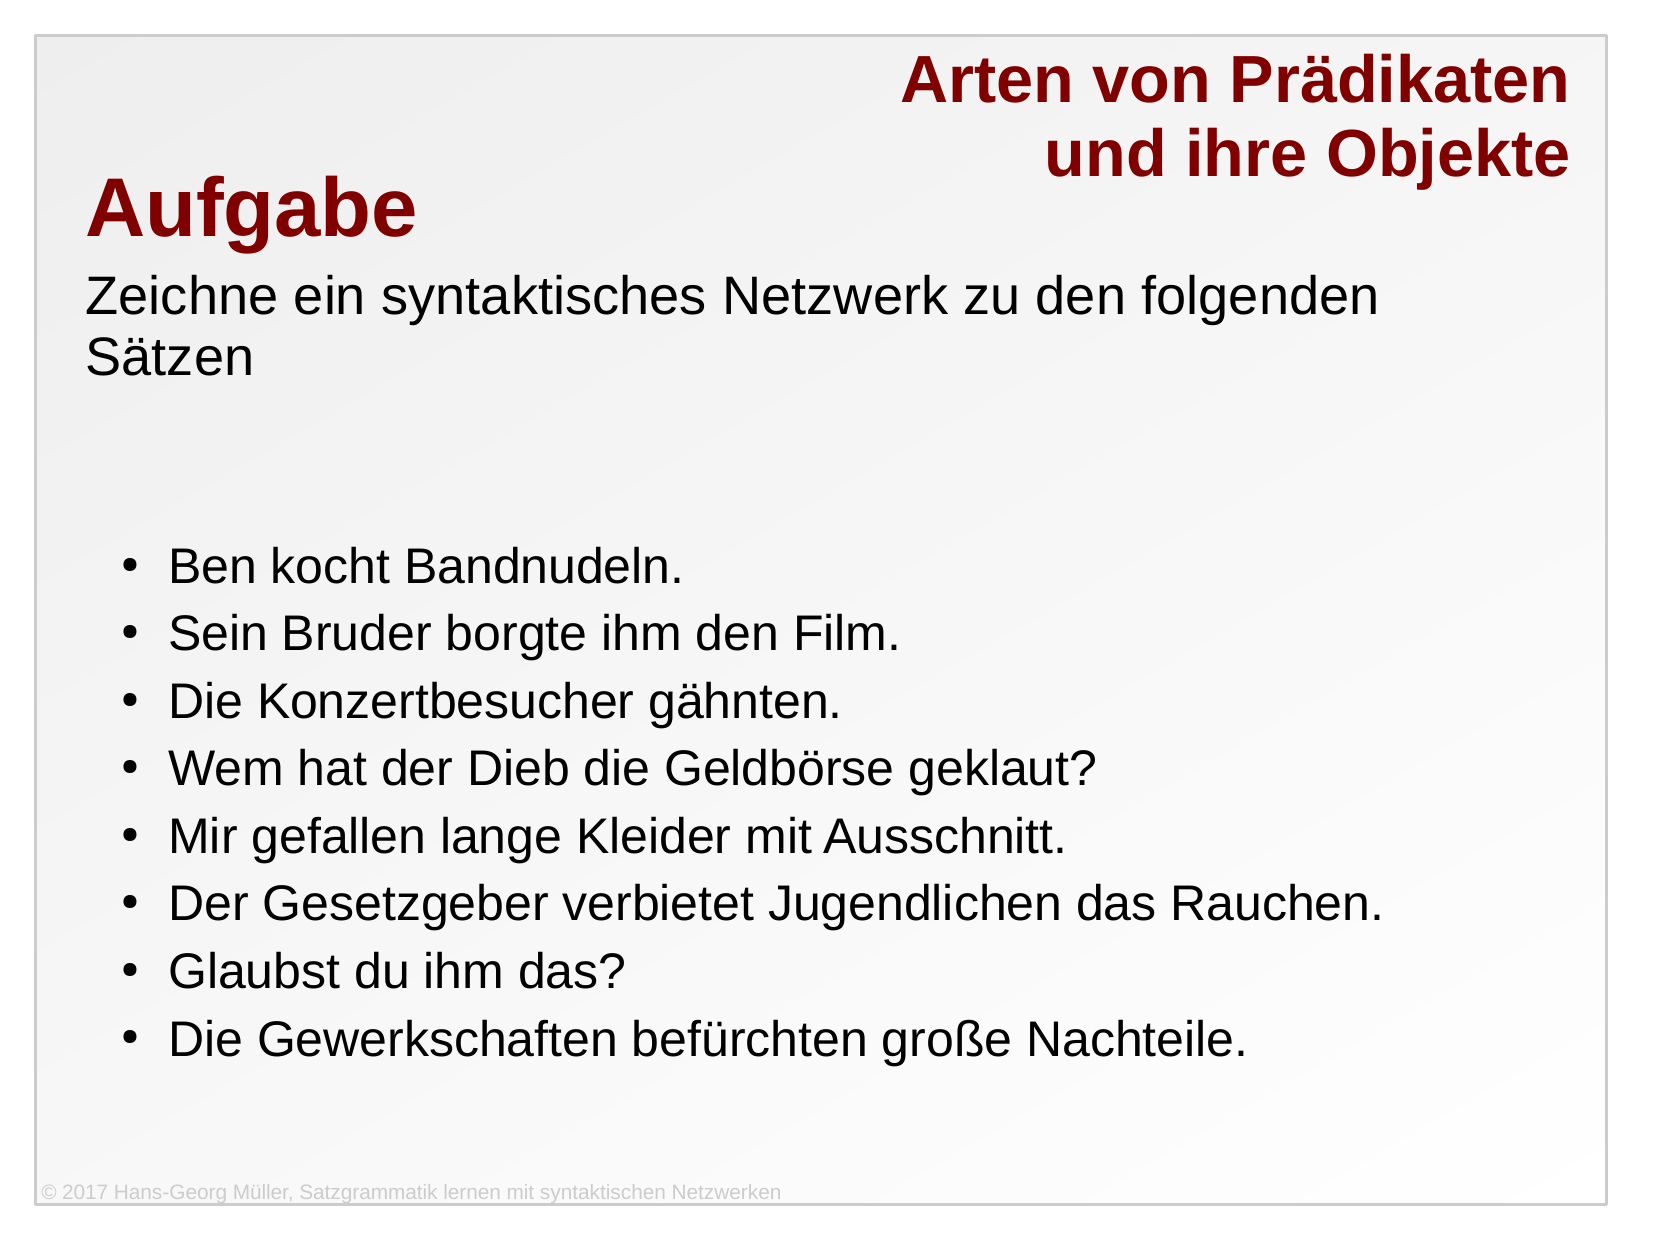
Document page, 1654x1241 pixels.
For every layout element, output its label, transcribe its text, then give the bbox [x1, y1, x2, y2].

title Arten von Prädikaten und ihre Objekte [82, 41, 1571, 192]
text_box Aufgabe Zeichne ein syntaktisches Netzwerk zu den folgenden Sätzen [70, 153, 1571, 430]
text_box Ben kocht Bandnudeln. Sein Bruder borgte ihm den Film. Die Konzertbesucher gähnten. Wem hat der Dieb die Geldbörse geklaut? Mir gefallen lange Kleider mit Ausschnitt. Der Gesetzgeber verbietet Jugendlichen das Rauchen. Glaubst du ihm das? Die Gewerkschaften befürchten große Nachteile. [106, 462, 1560, 1193]
